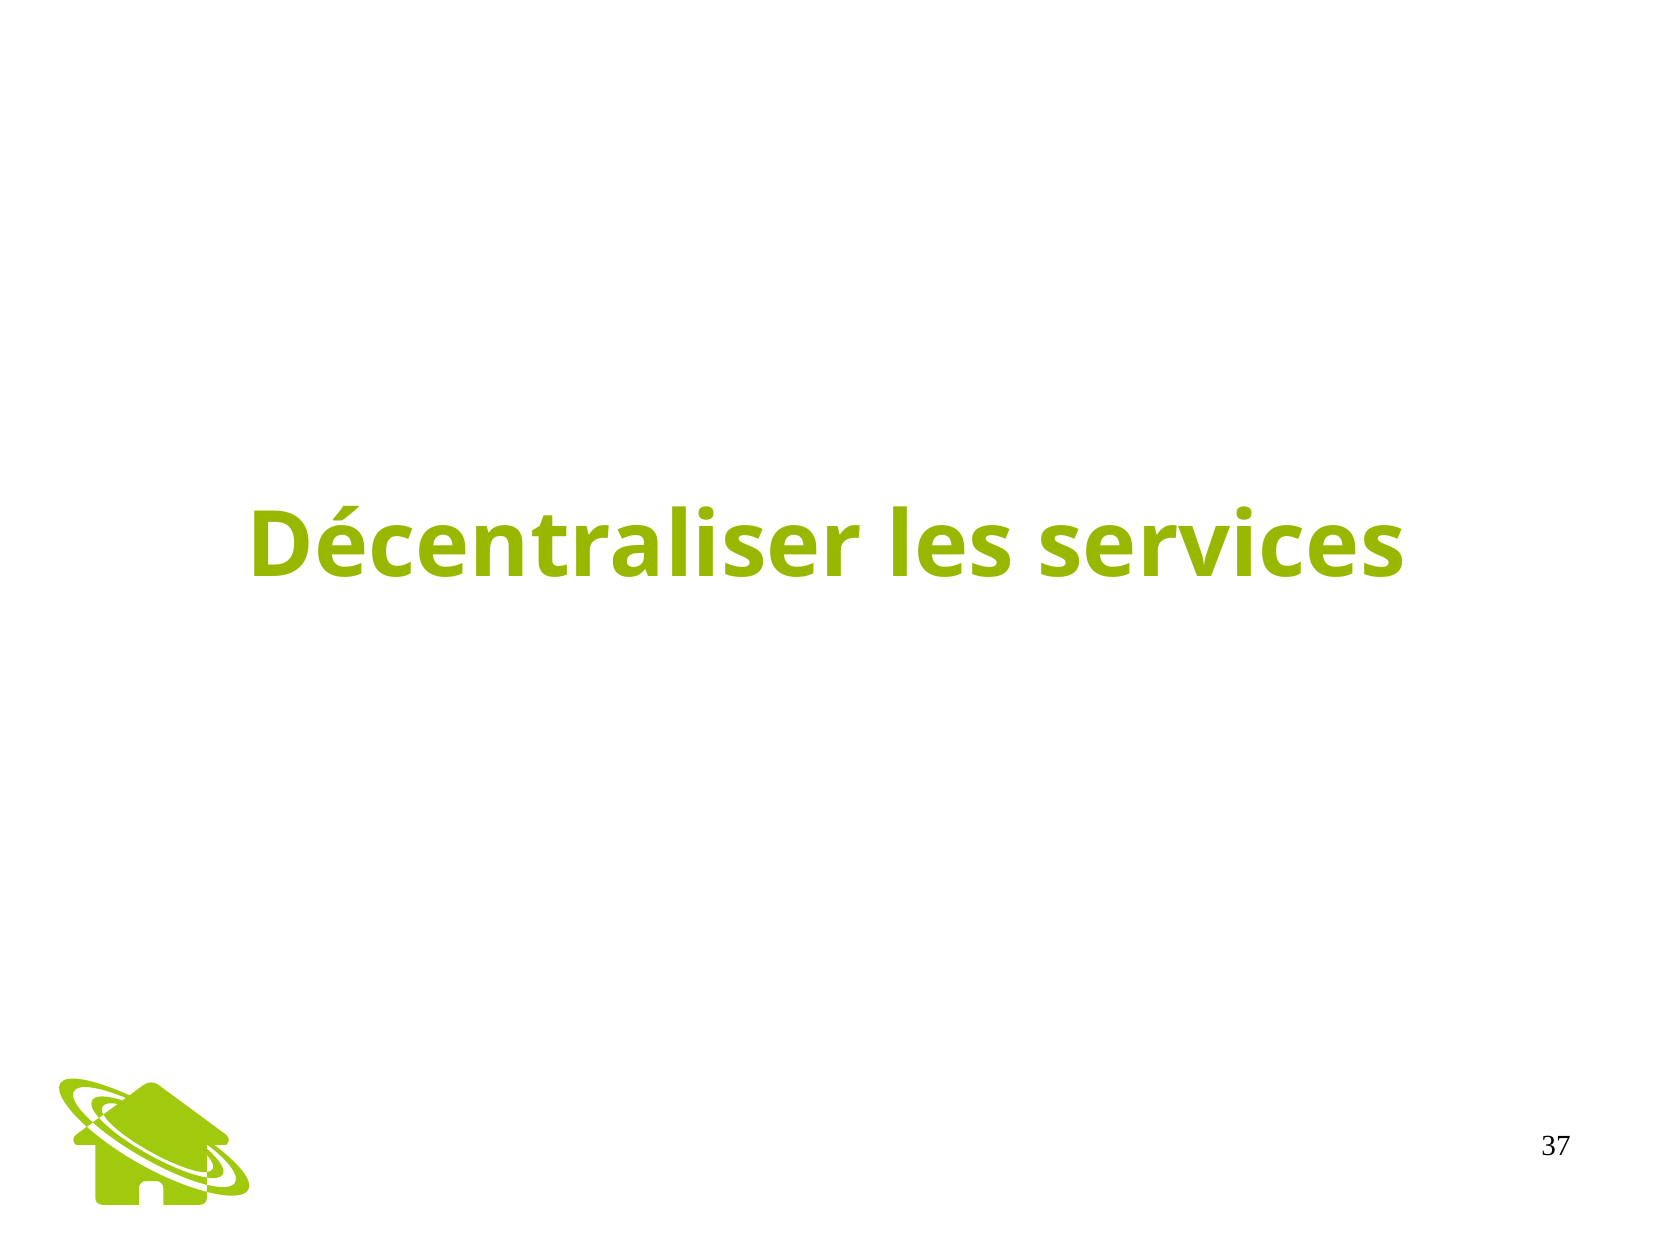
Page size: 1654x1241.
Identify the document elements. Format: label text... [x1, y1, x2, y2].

title Décentraliser les services [82, 397, 1571, 686]
